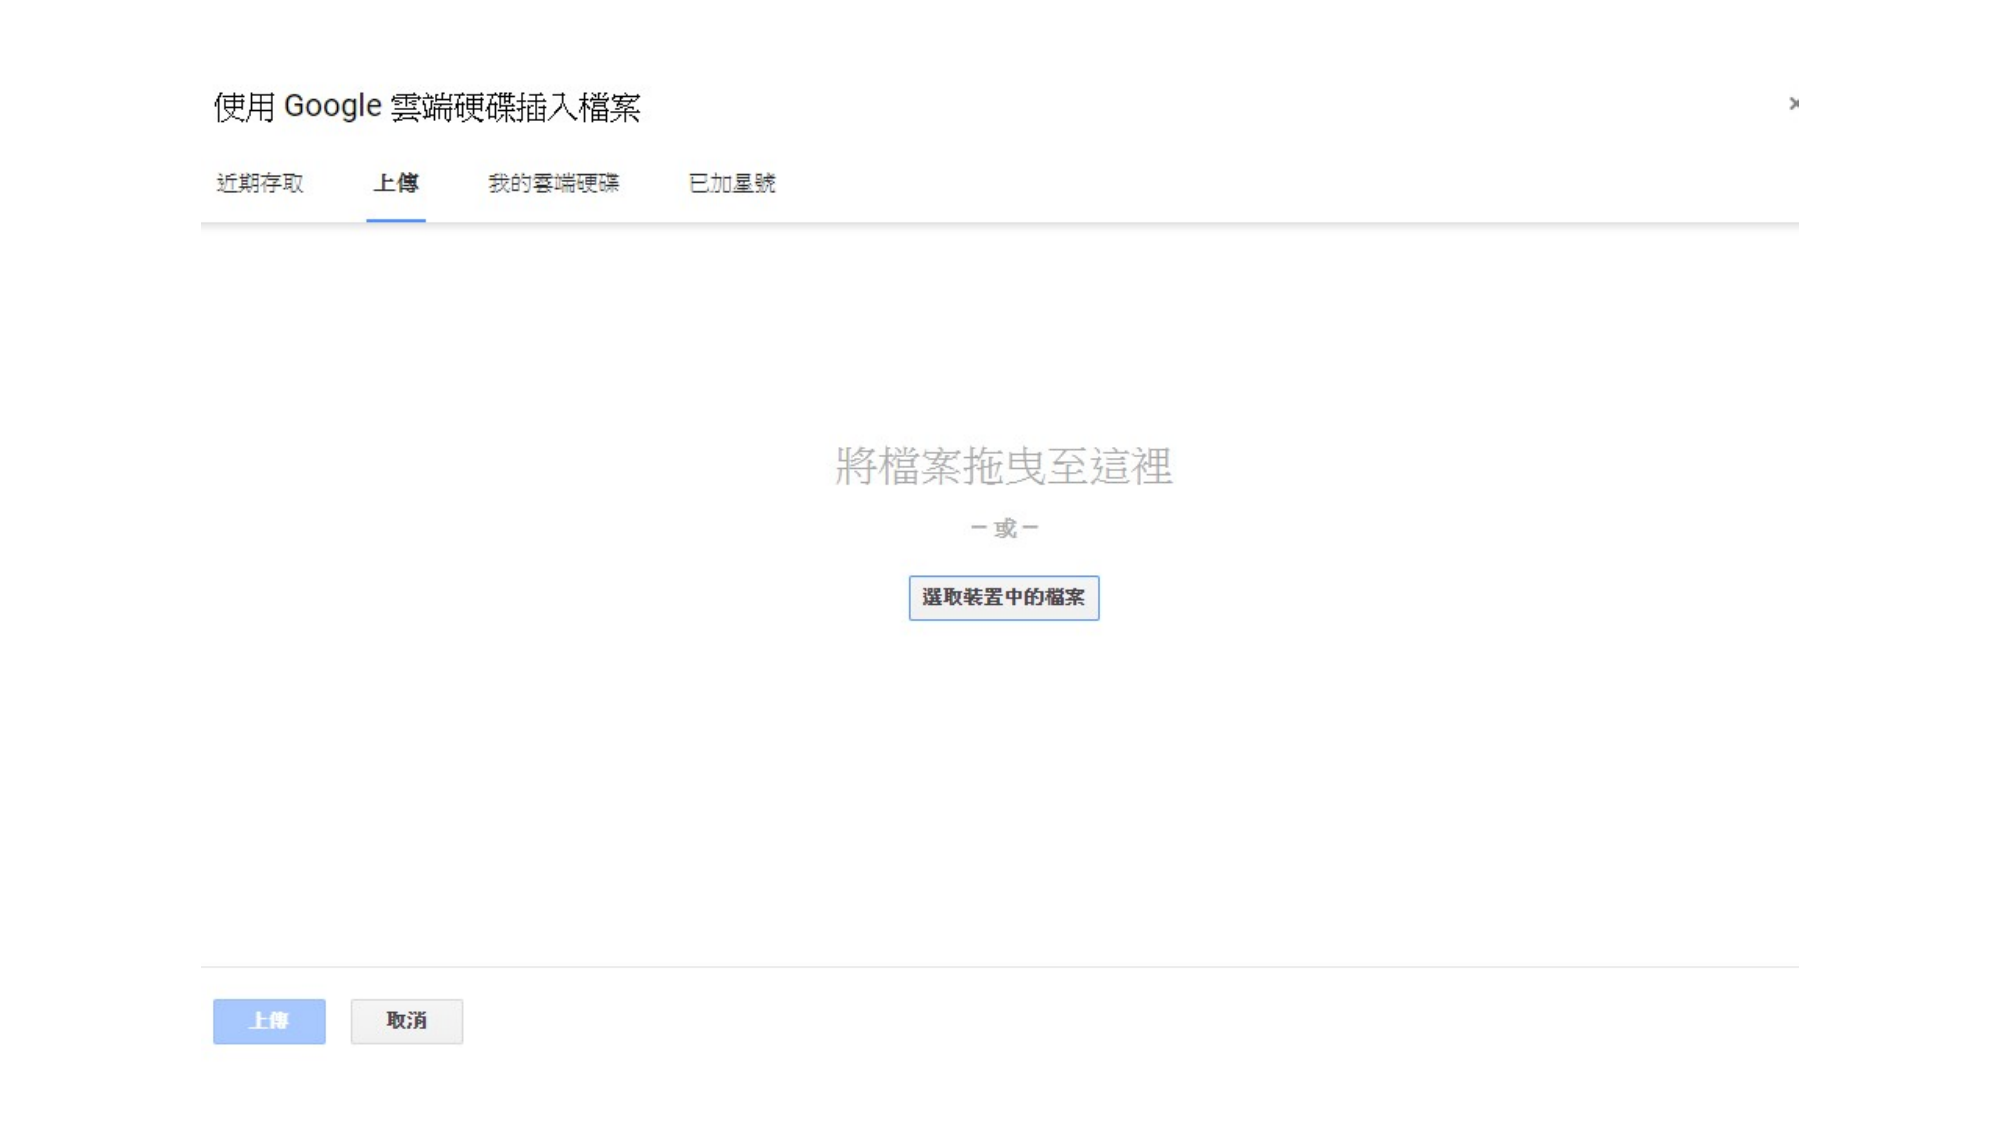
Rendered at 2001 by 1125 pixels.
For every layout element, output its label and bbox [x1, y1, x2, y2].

picture [201, 60, 1799, 1065]
